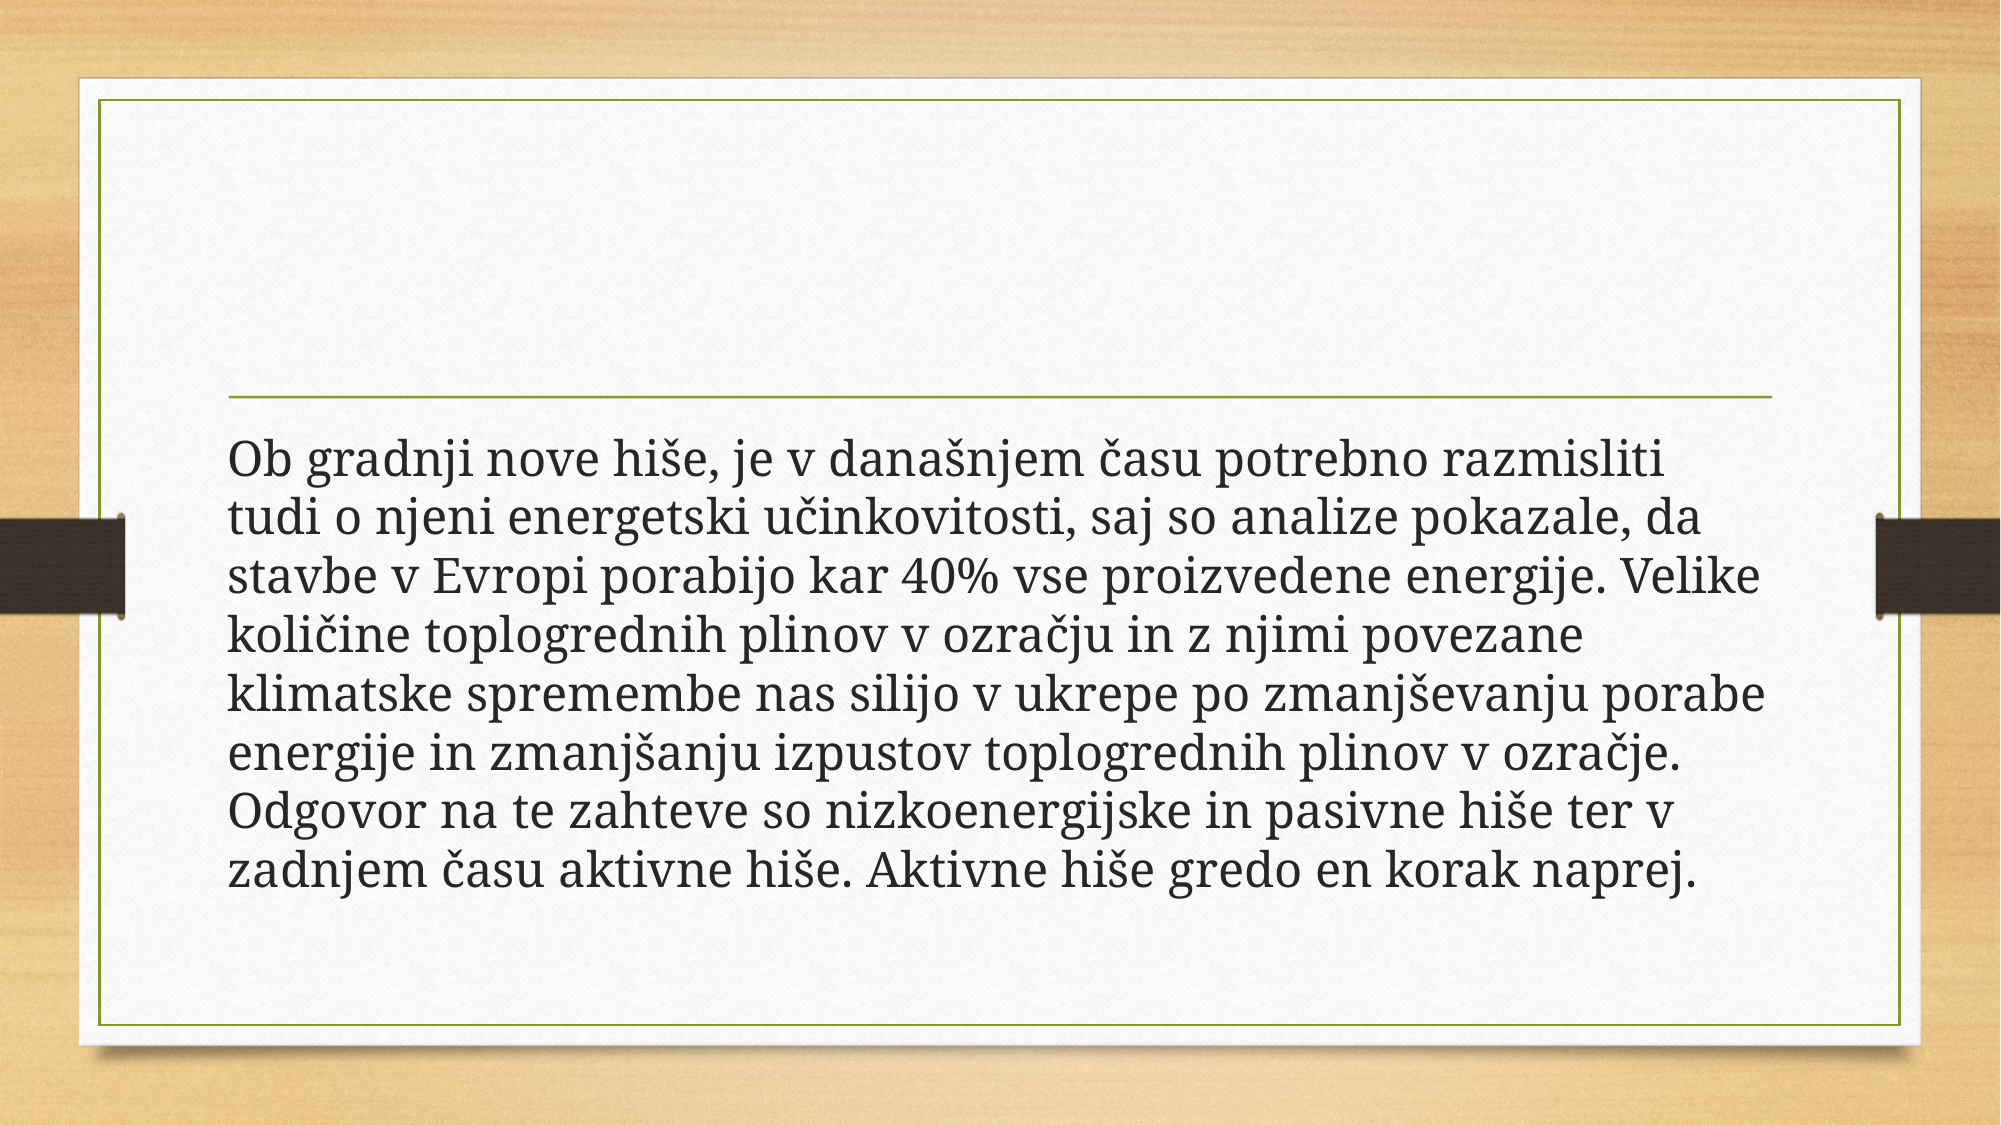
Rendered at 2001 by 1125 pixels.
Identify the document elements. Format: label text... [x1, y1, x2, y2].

picture [0, 0, 2001, 1125]
list Ob gradnji nove hiše, je v današnjem času potrebno razmisliti tudi o njeni energetski učinkovitosti, saj so analize pokazale, da stavbe v Evropi porabijo kar 40% vse proizvedene energije. Velike količine toplogrednih plinov v ozračju in z njimi povezane klimatske spremembe nas silijo v ukrepe po zmanjševanju porabe energije in zmanjšanju izpustov toplogrednih plinov v ozračje. Odgovor na te zahteve so nizkoenergijske in pasivne hiše ter v zadnjem času aktivne hiše. Aktivne hiše gredo en korak naprej. [212, 419, 1788, 964]
